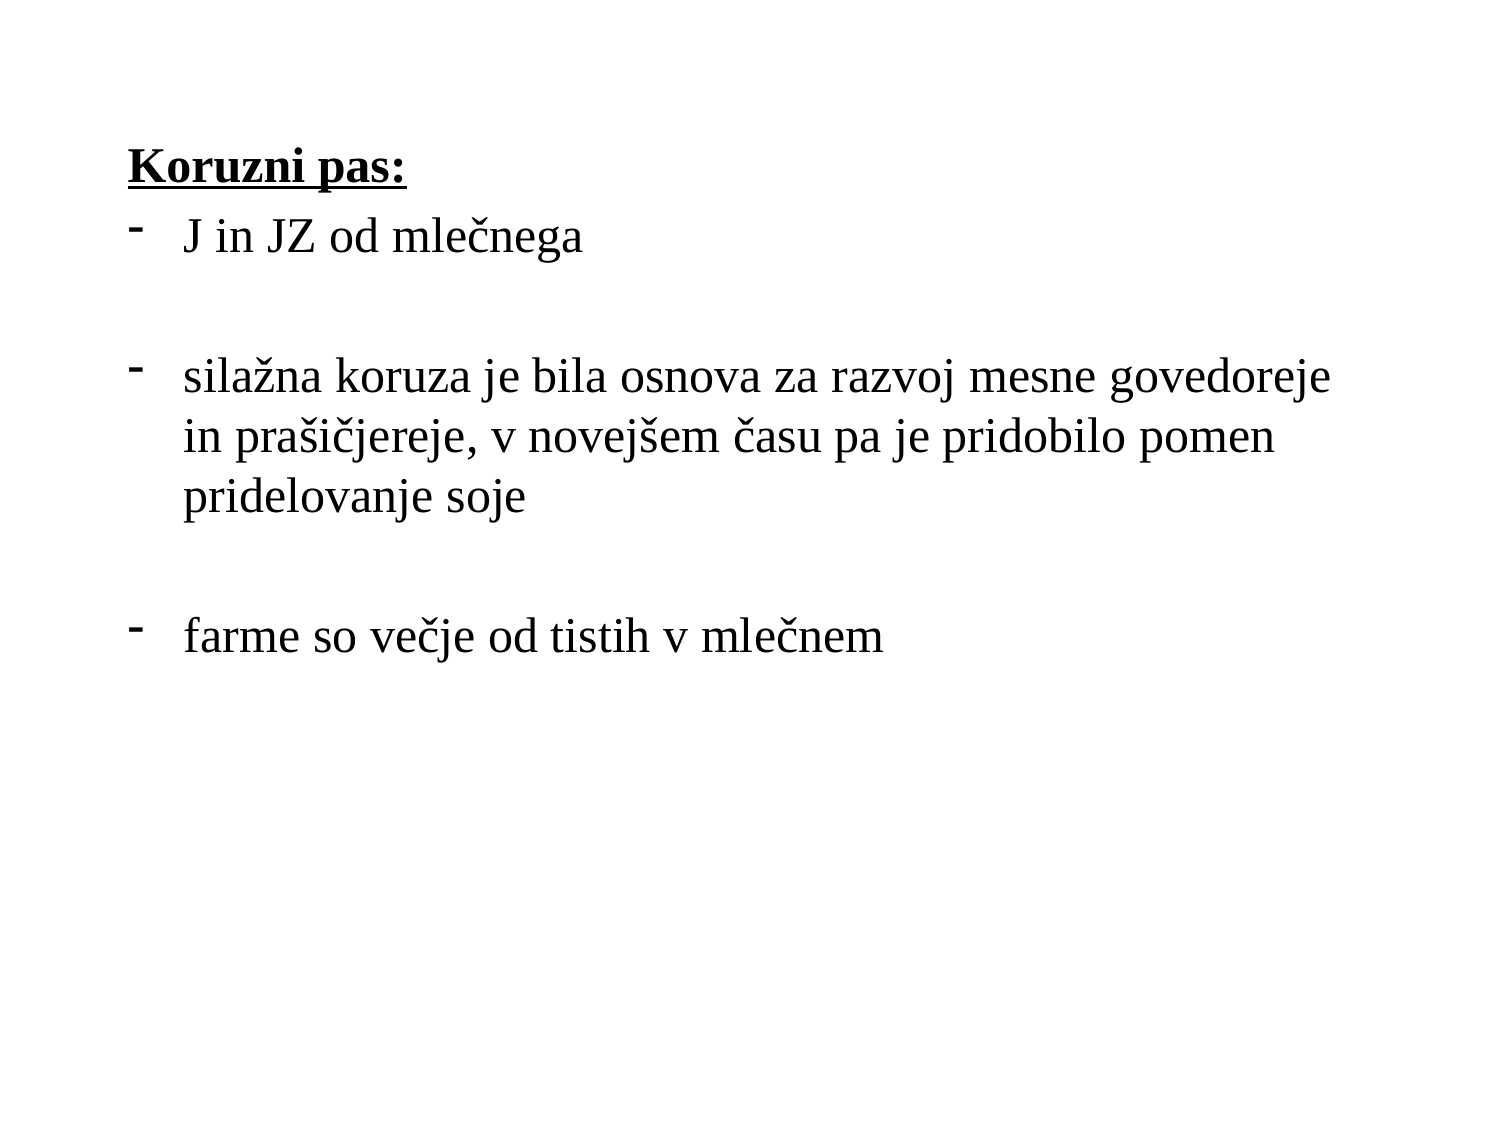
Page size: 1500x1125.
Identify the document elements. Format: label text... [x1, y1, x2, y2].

list Koruzni pas: J in JZ od mlečnega silažna koruza je bila osnova za razvoj mesne govedoreje in prašičjereje, v novejšem času pa je pridobilo pomen pridelovanje soje farme so večje od tistih v mlečnem [112, 125, 1388, 1000]
